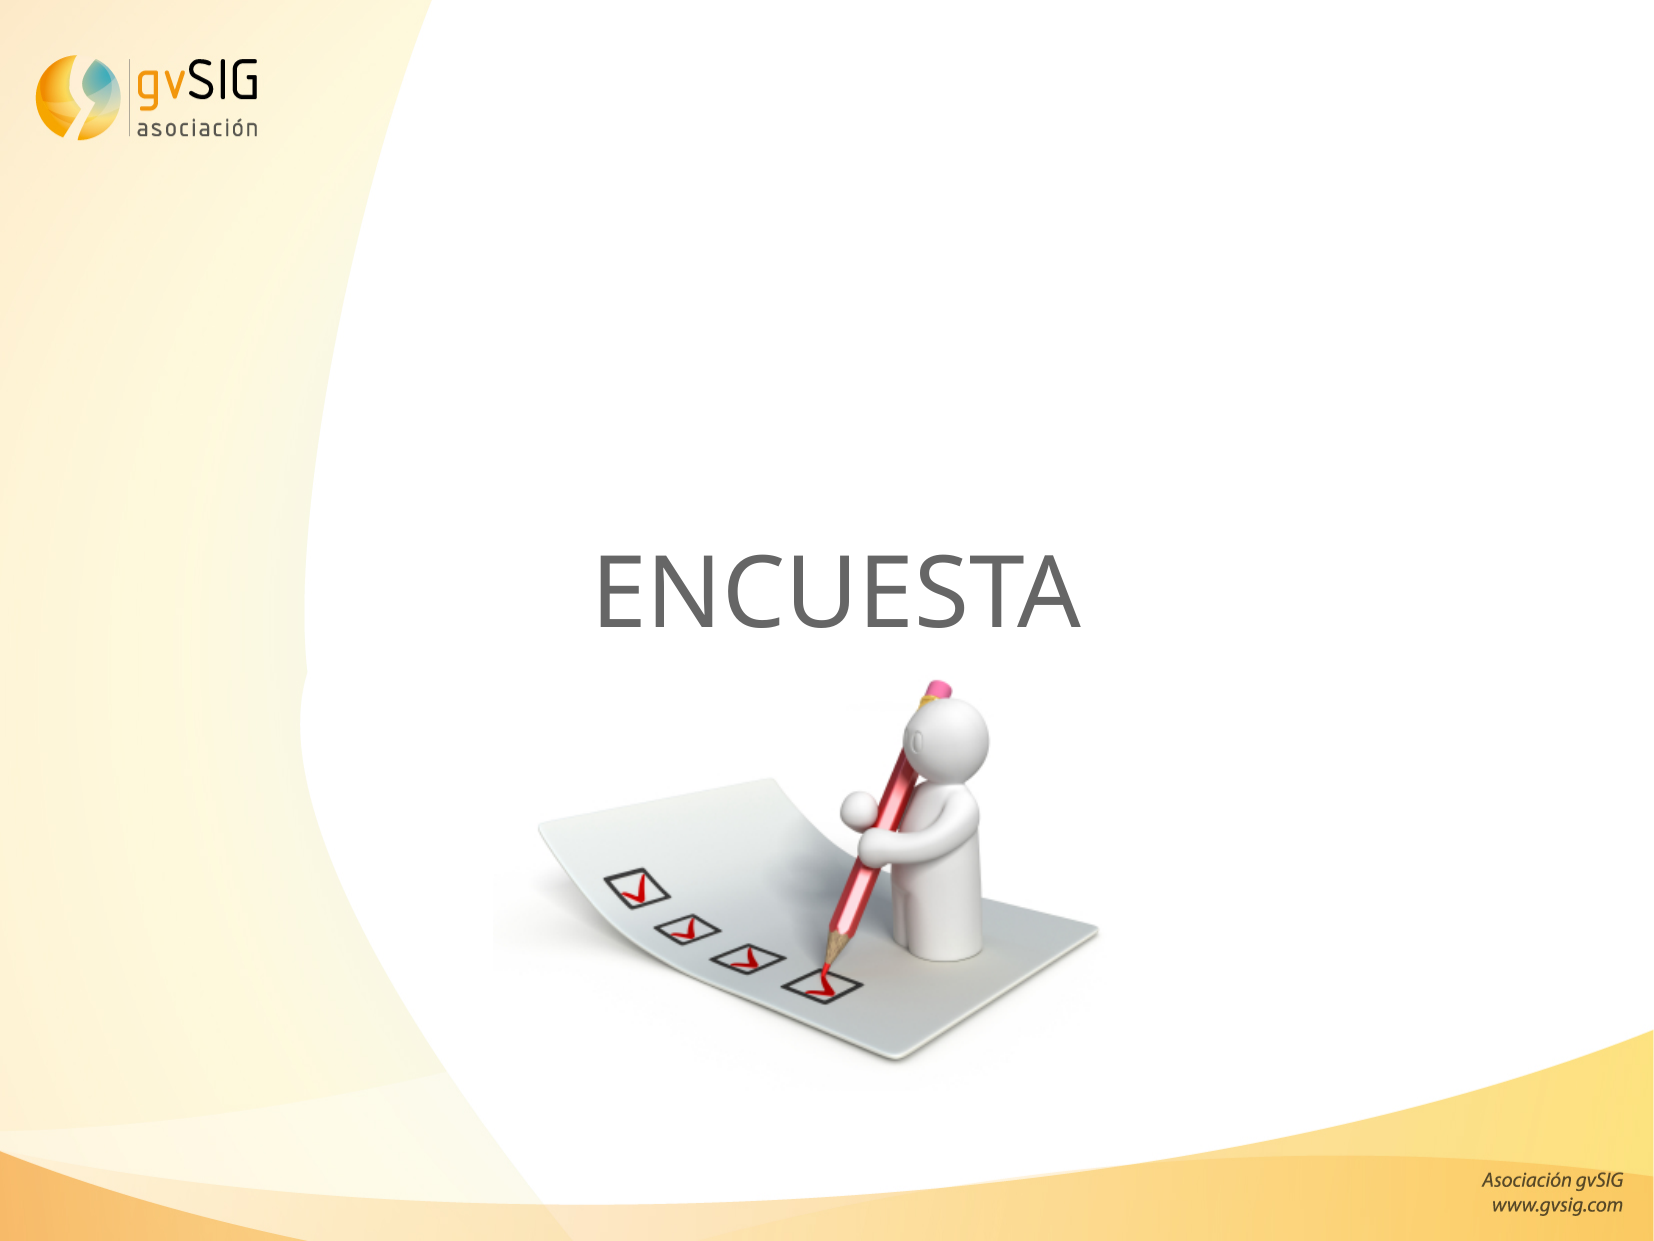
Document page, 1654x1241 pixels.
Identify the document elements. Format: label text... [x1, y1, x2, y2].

text_box ENCUESTA [49, 472, 1625, 706]
picture [0, 0, 1654, 1241]
